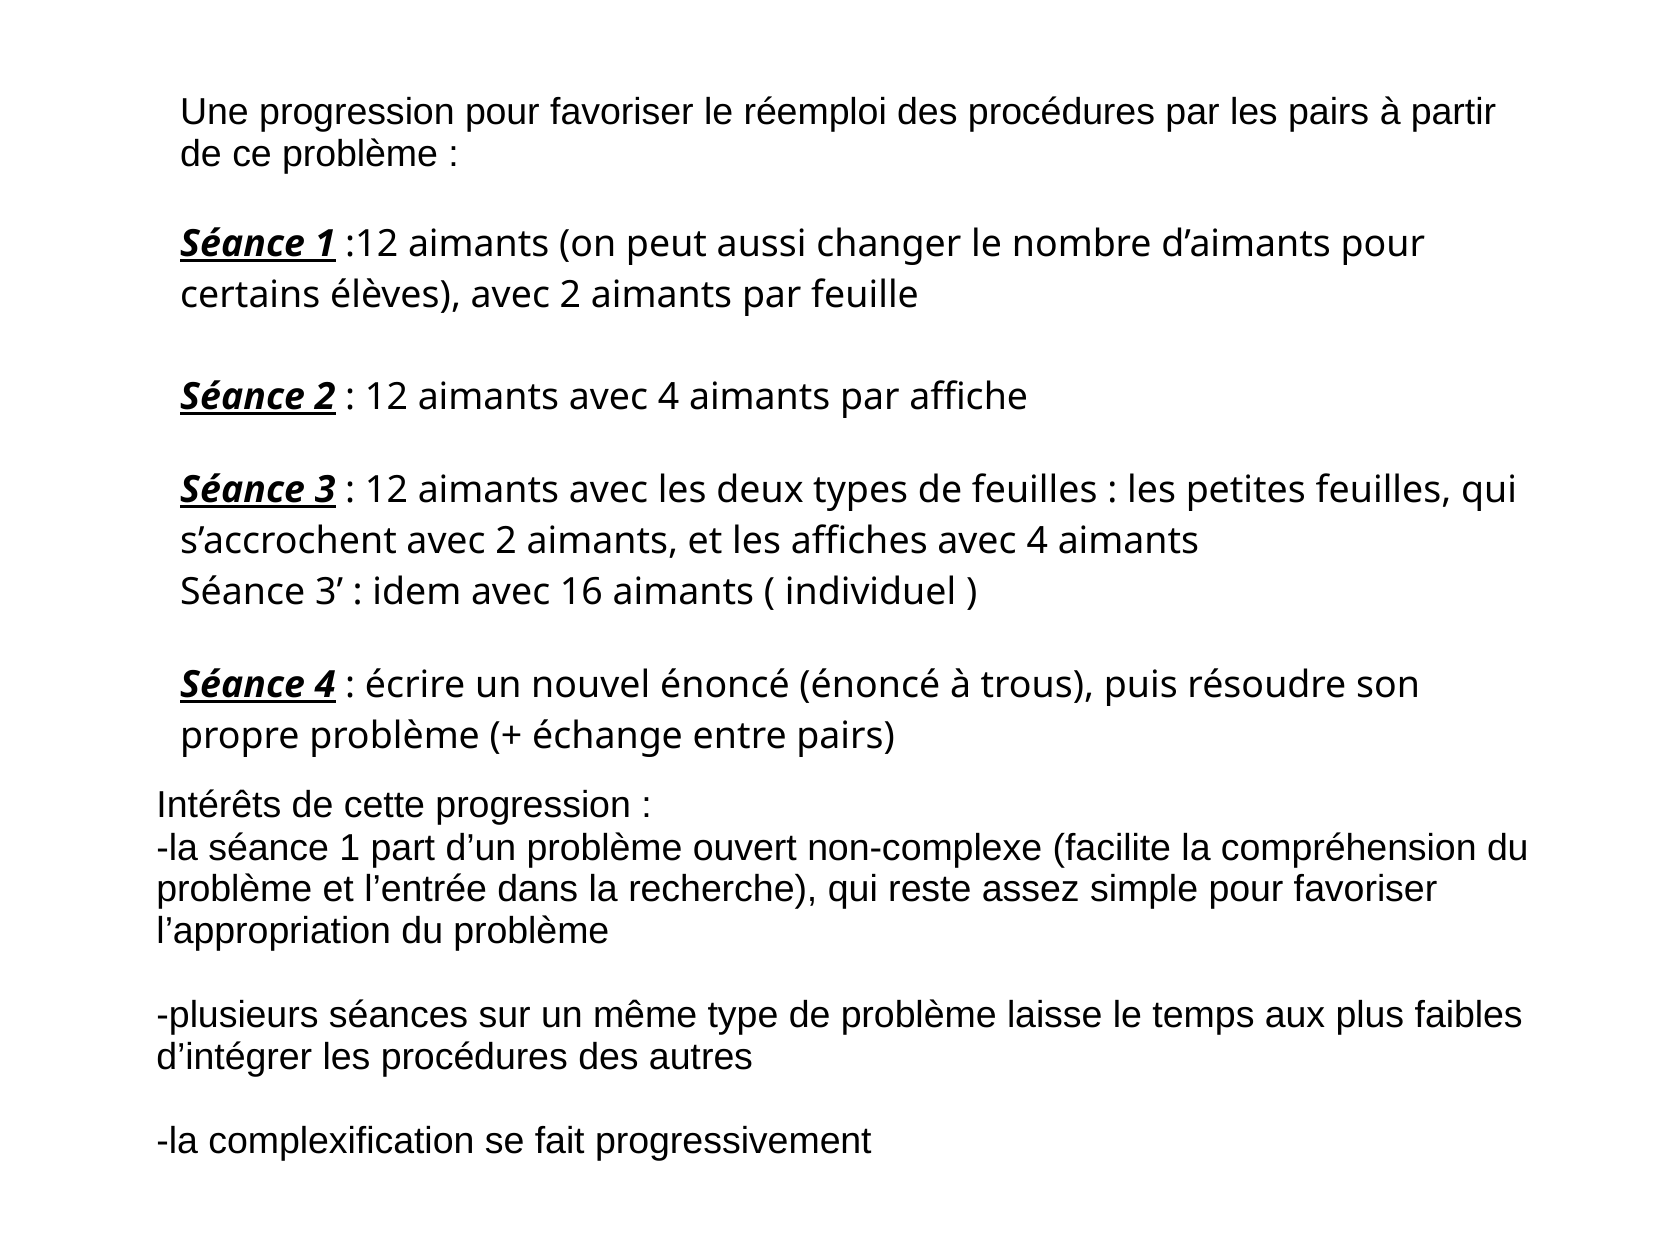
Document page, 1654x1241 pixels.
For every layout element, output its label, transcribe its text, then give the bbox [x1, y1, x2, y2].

text_box Une progression pour favoriser le réemploi des procédures par les pairs à partir de ce problème : Séance 1 :12 aimants (on peut aussi changer le nombre d’aimants pour certains élèves), avec 2 aimants par feuille Séance 2 : 12 aimants avec 4 aimants par affiche Séance 3 : 12 aimants avec les deux types de feuilles : les petites feuilles, qui s’accrochent avec 2 aimants, et les affiches avec 4 aimants Séance 3’ : idem avec 16 aimants ( individuel ) Séance 4 : écrire un nouvel énoncé (énoncé à trous), puis résoudre son propre problème (+ échange entre pairs) [165, 82, 1536, 776]
text_box Intérêts de cette progression : -la séance 1 part d’un problème ouvert non-complexe (facilite la compréhension du problème et l’entrée dans la recherche), qui reste assez simple pour favoriser l’appropriation du problème -plusieurs séances sur un même type de problème laisse le temps aux plus faibles d’intégrer les procédures des autres -la complexification se fait progressivement [141, 776, 1555, 1170]
